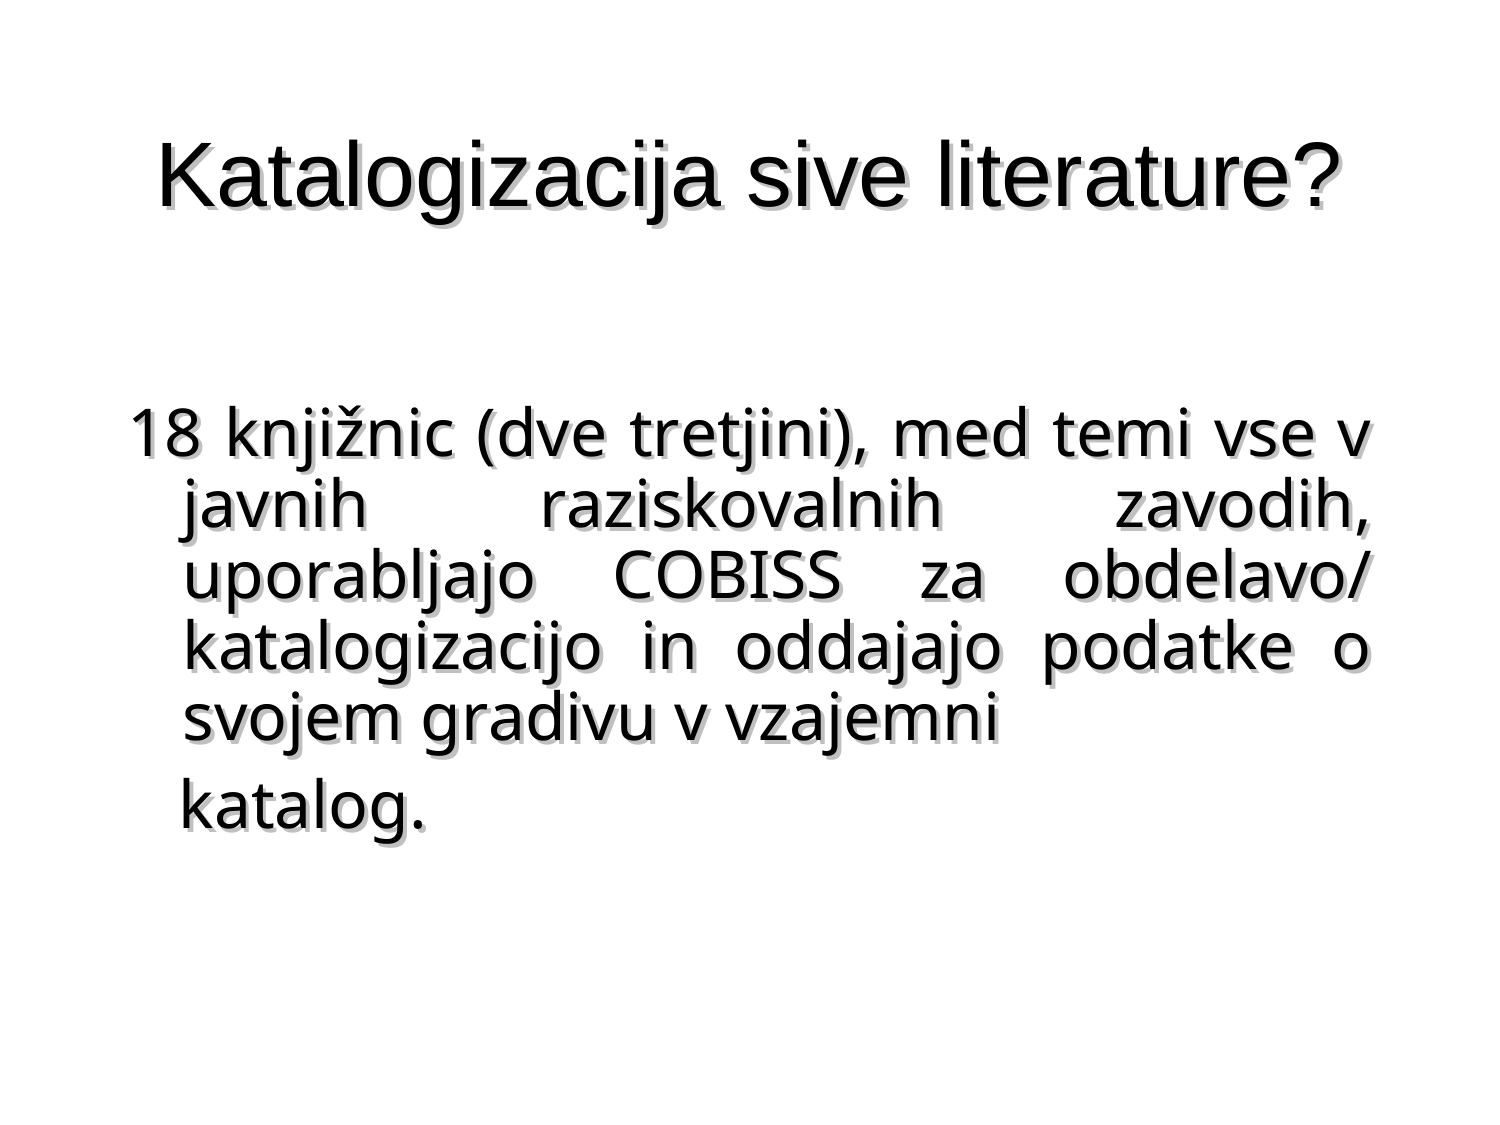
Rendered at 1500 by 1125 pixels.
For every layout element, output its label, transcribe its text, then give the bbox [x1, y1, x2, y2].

list 18 knjižnic (dve tretjini), med temi vse v javnih raziskovalnih zavodih, uporabljajo COBISS za obdelavo/ katalogizacijo in oddajajo podatke o svojem gradivu v vzajemni katalog. [112, 208, 1388, 1001]
title Katalogizacija sive literature? [75, 25, 1426, 233]
